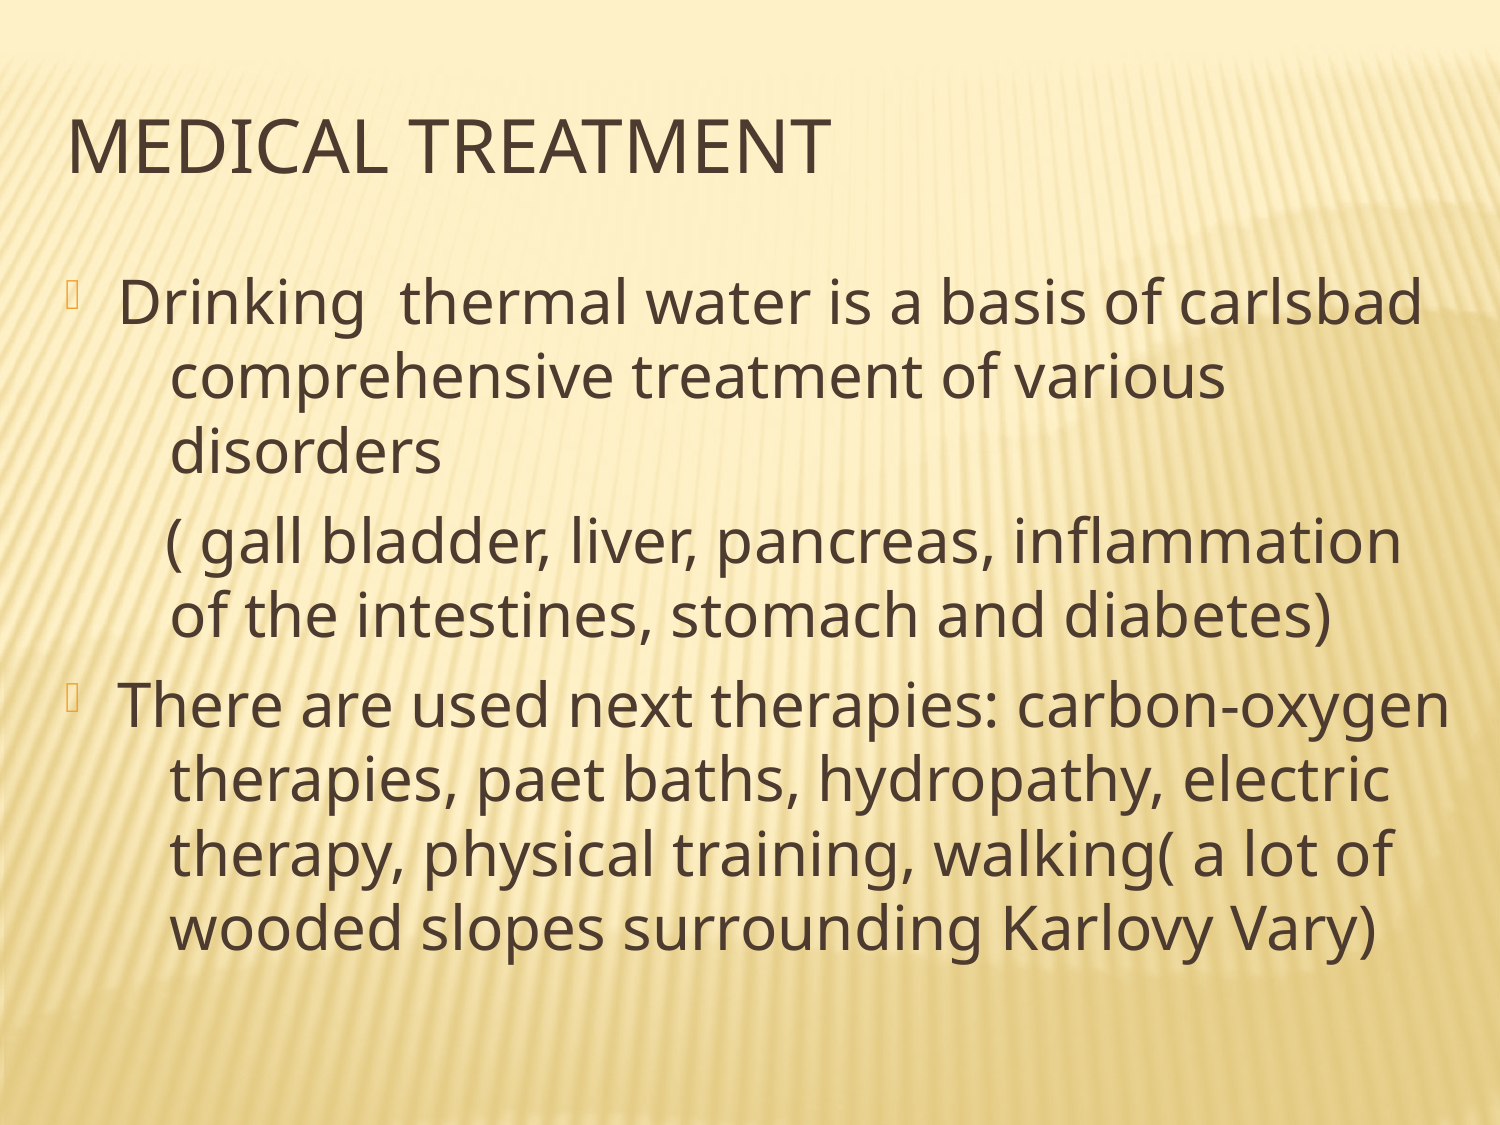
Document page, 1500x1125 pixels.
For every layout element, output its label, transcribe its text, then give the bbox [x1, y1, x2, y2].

title Medical treatment [50, 75, 1476, 213]
list Drinking thermal water is a basis of carlsbad comprehensive treatment of various disorders ( gall bladder, liver, pancreas, inflammation of the intestines, stomach and diabetes) There are used next therapies: carbon-oxygen therapies, paet baths, hydropathy, electric therapy, physical training, walking( a lot of wooded slopes surrounding Karlovy Vary) [50, 254, 1476, 998]
